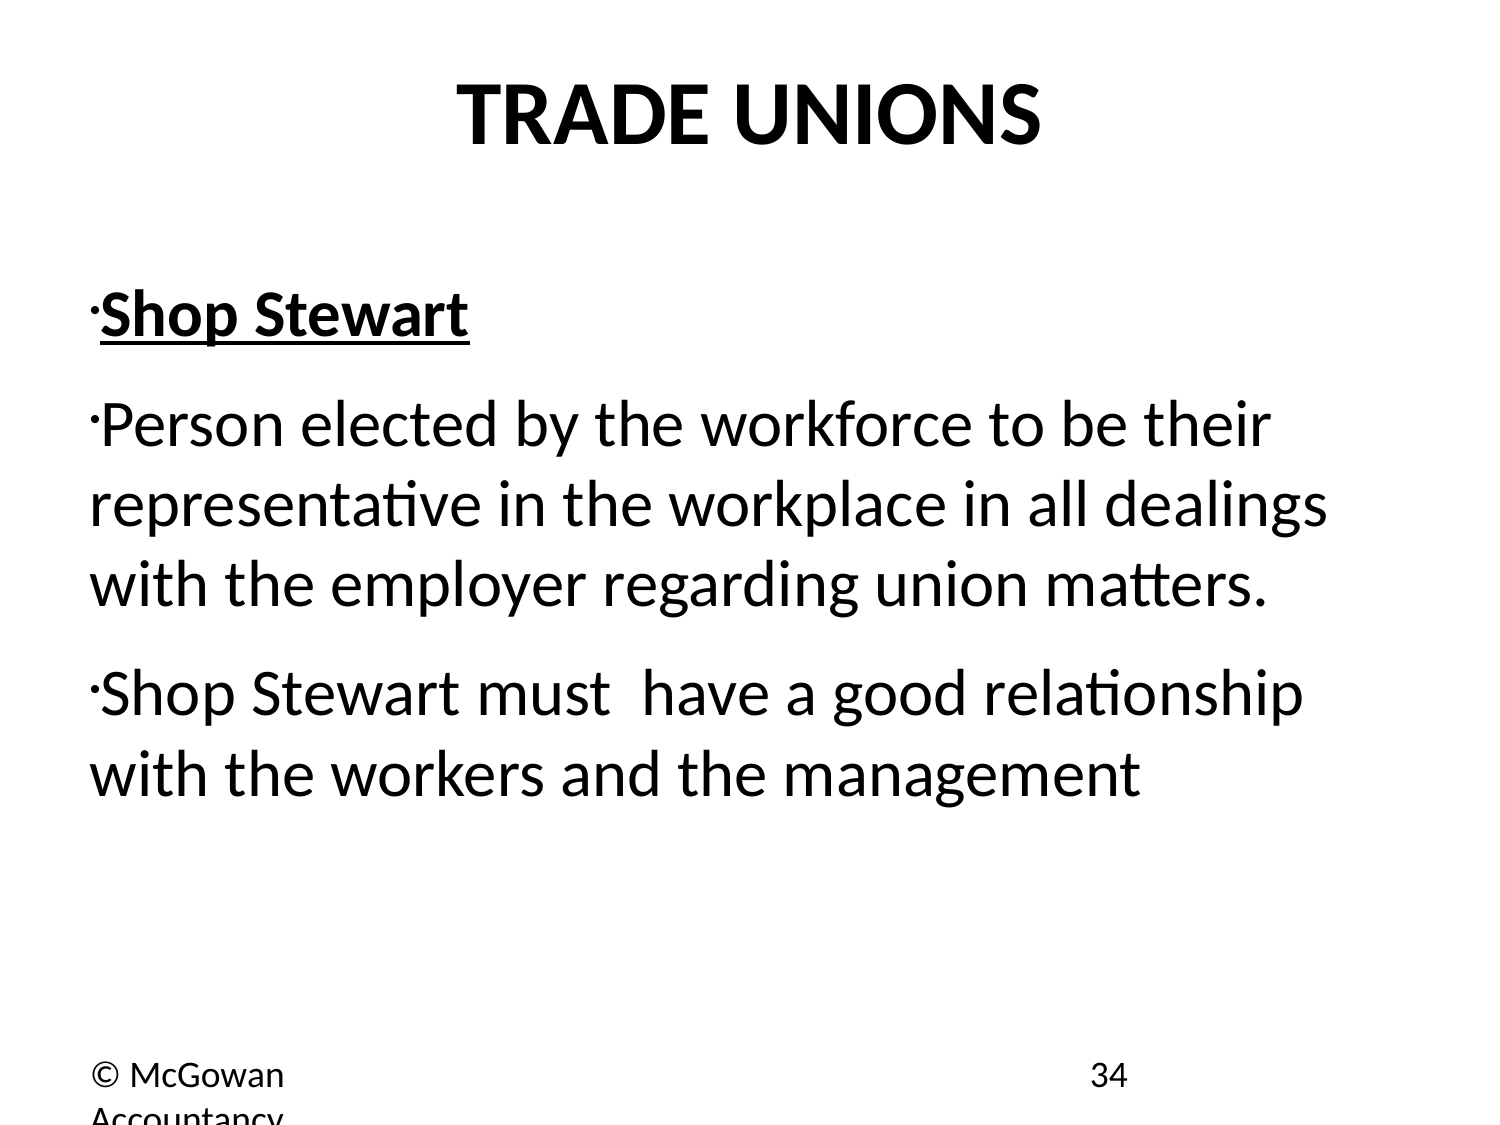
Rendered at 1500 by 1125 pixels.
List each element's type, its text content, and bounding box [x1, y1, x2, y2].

text_box [1074, 1042, 1425, 1103]
text_box © McGowan Accountancy Services [75, 1042, 425, 1103]
list Shop Stewart Person elected by the workforce to be their representative in the workplace in all dealings with the employer regarding union matters. Shop Stewart must have a good relationship with the workers and the management [75, 262, 1425, 1005]
title TRADE UNIONS [75, 45, 1425, 233]
